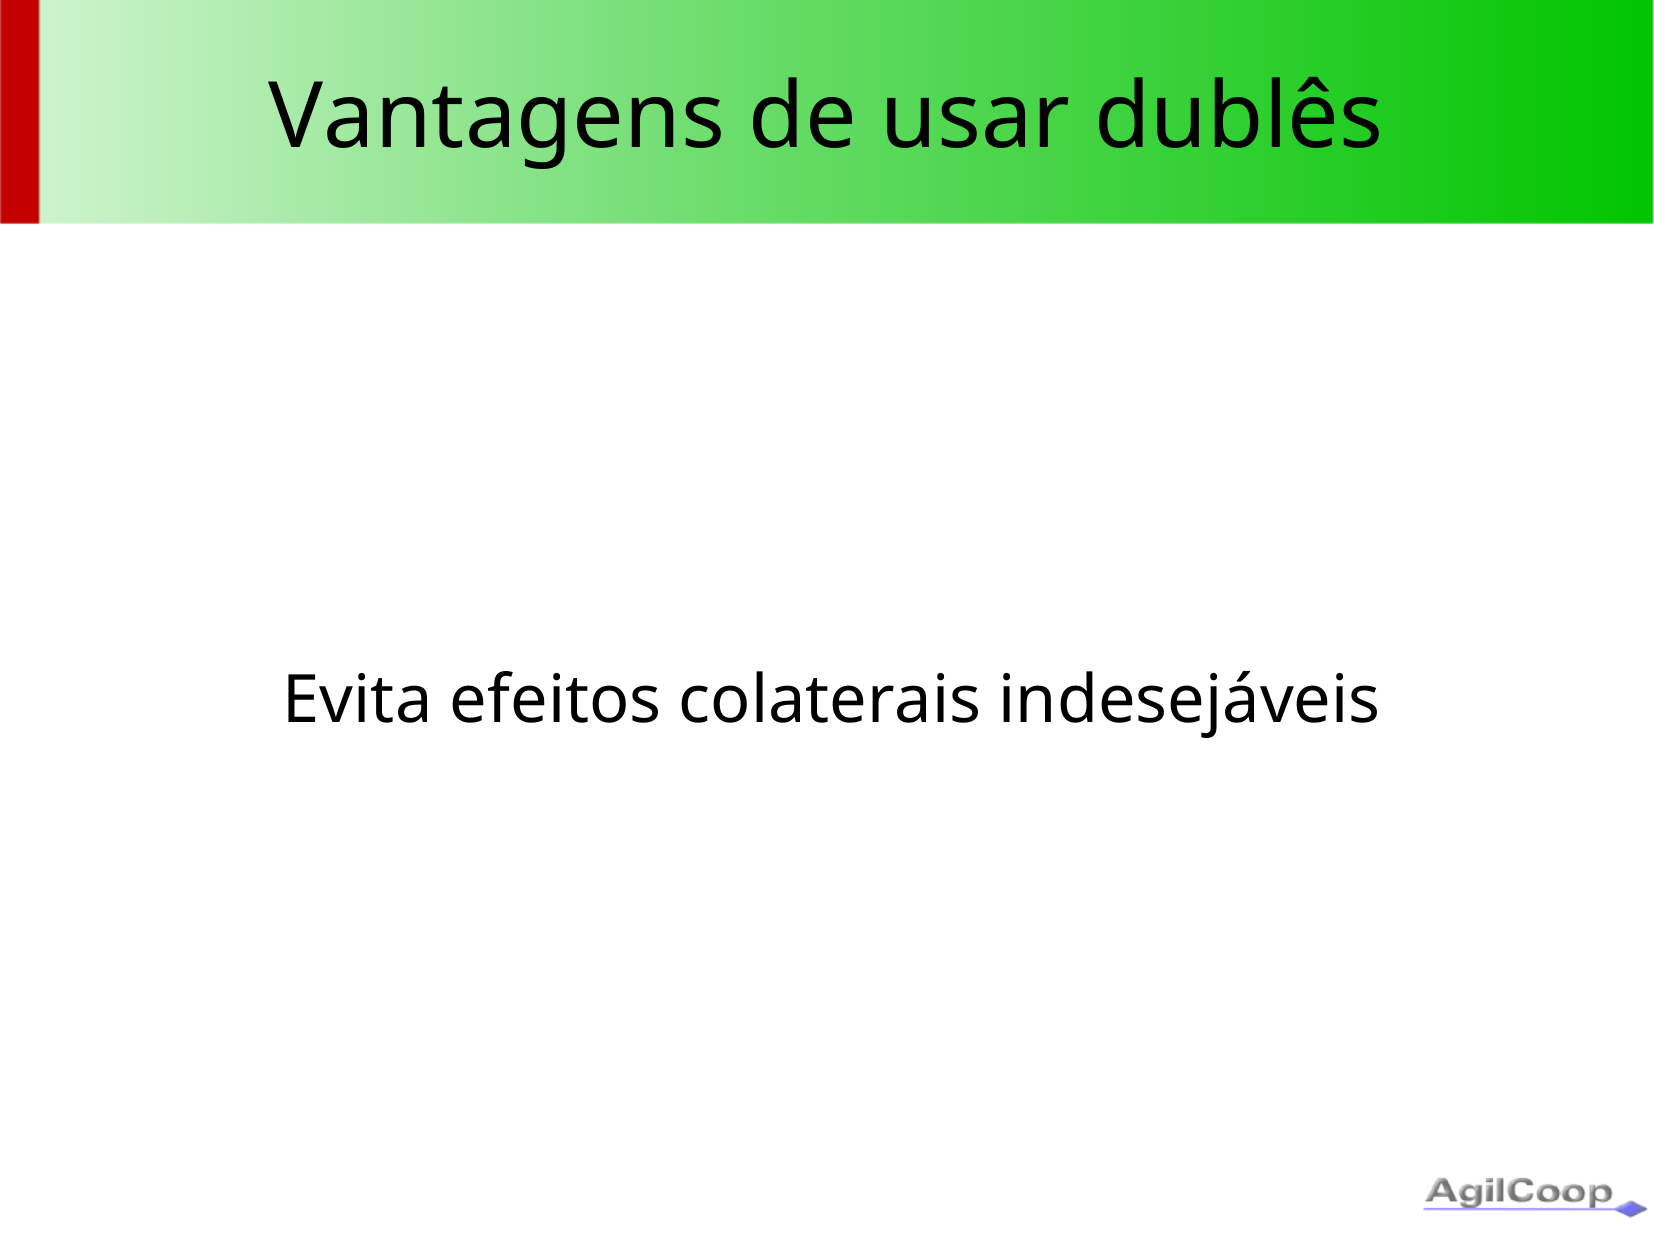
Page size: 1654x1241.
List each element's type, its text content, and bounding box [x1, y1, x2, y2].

picture [0, 0, 1654, 1241]
subtitle Evita efeitos colaterais indesejáveis [59, 271, 1607, 1123]
title Vantagens de usar dublês [82, 8, 1571, 216]
